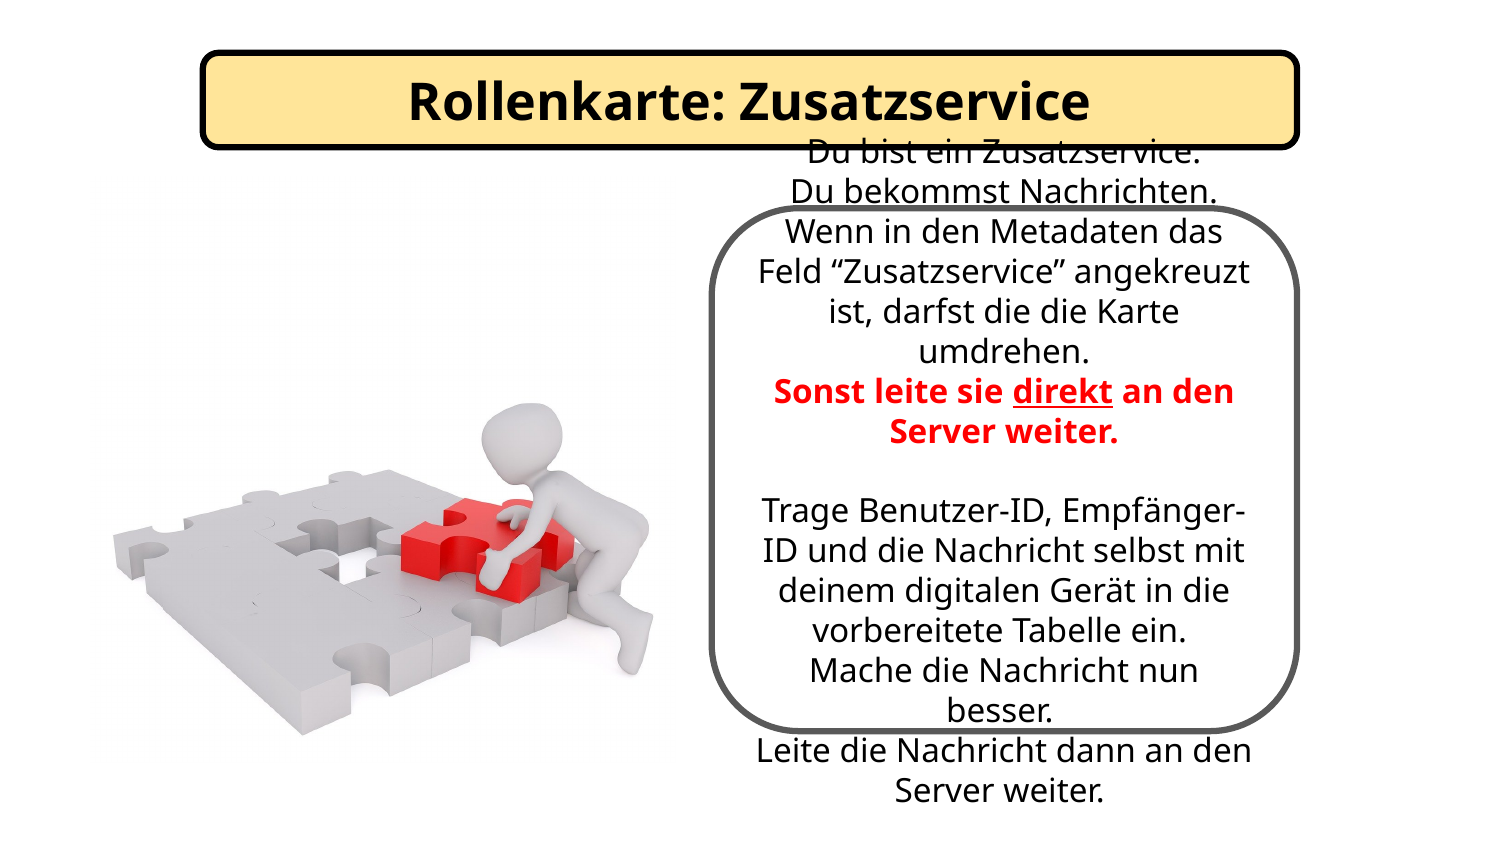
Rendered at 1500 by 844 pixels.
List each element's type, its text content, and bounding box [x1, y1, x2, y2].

text_box Rollenkarte: Zusatzservice [202, 52, 1298, 148]
picture [90, 176, 676, 763]
text_box Du bist ein Zusatzservice. Du bekommst Nachrichten. Wenn in den Metadaten das Feld “Zusatzservice” angekreuzt ist, darfst die die Karte umdrehen. Sonst leite sie direkt an den Server weiter. Trage Benutzer-ID, Empfänger-ID und die Nachricht selbst mit deinem digitalen Gerät in die vorbereitete Tabelle ein. Mache die Nachricht nun besser. Leite die Nachricht dann an den Server weiter. [711, 208, 1298, 732]
